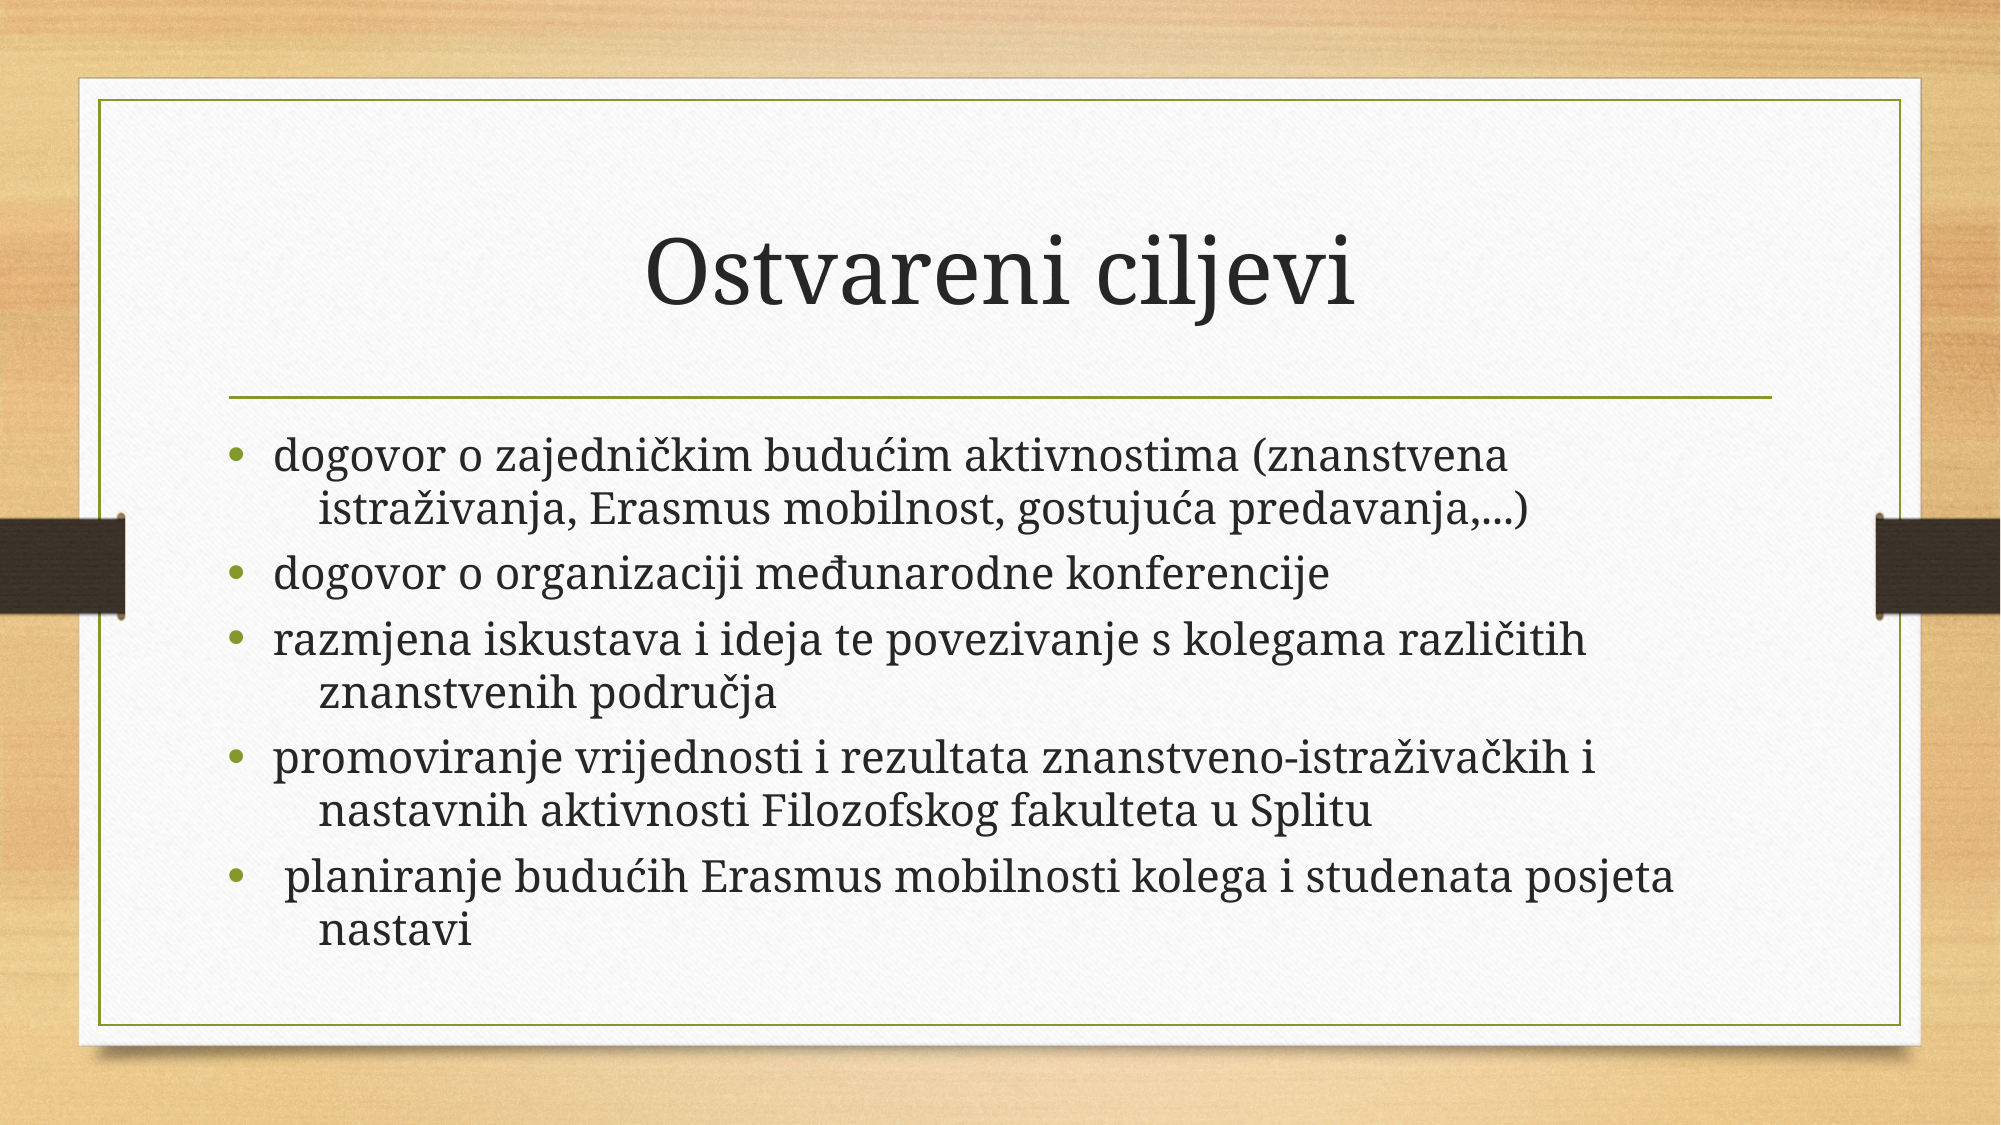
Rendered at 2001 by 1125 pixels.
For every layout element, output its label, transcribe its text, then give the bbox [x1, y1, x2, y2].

list dogovor o zajedničkim budućim aktivnostima (znanstvena istraživanja, Erasmus mobilnost, gostujuća predavanja,...) dogovor o organizaciji međunarodne konferencije razmjena iskustava i ideja te povezivanje s kolegama različitih znanstvenih područja promoviranje vrijednosti i rezultata znanstveno-istraživačkih i nastavnih aktivnosti Filozofskog fakulteta u Splitu planiranje budućih Erasmus mobilnosti kolega i studenata posjeta nastavi [212, 419, 1788, 964]
title Ostvareni ciljevi [212, 161, 1788, 376]
